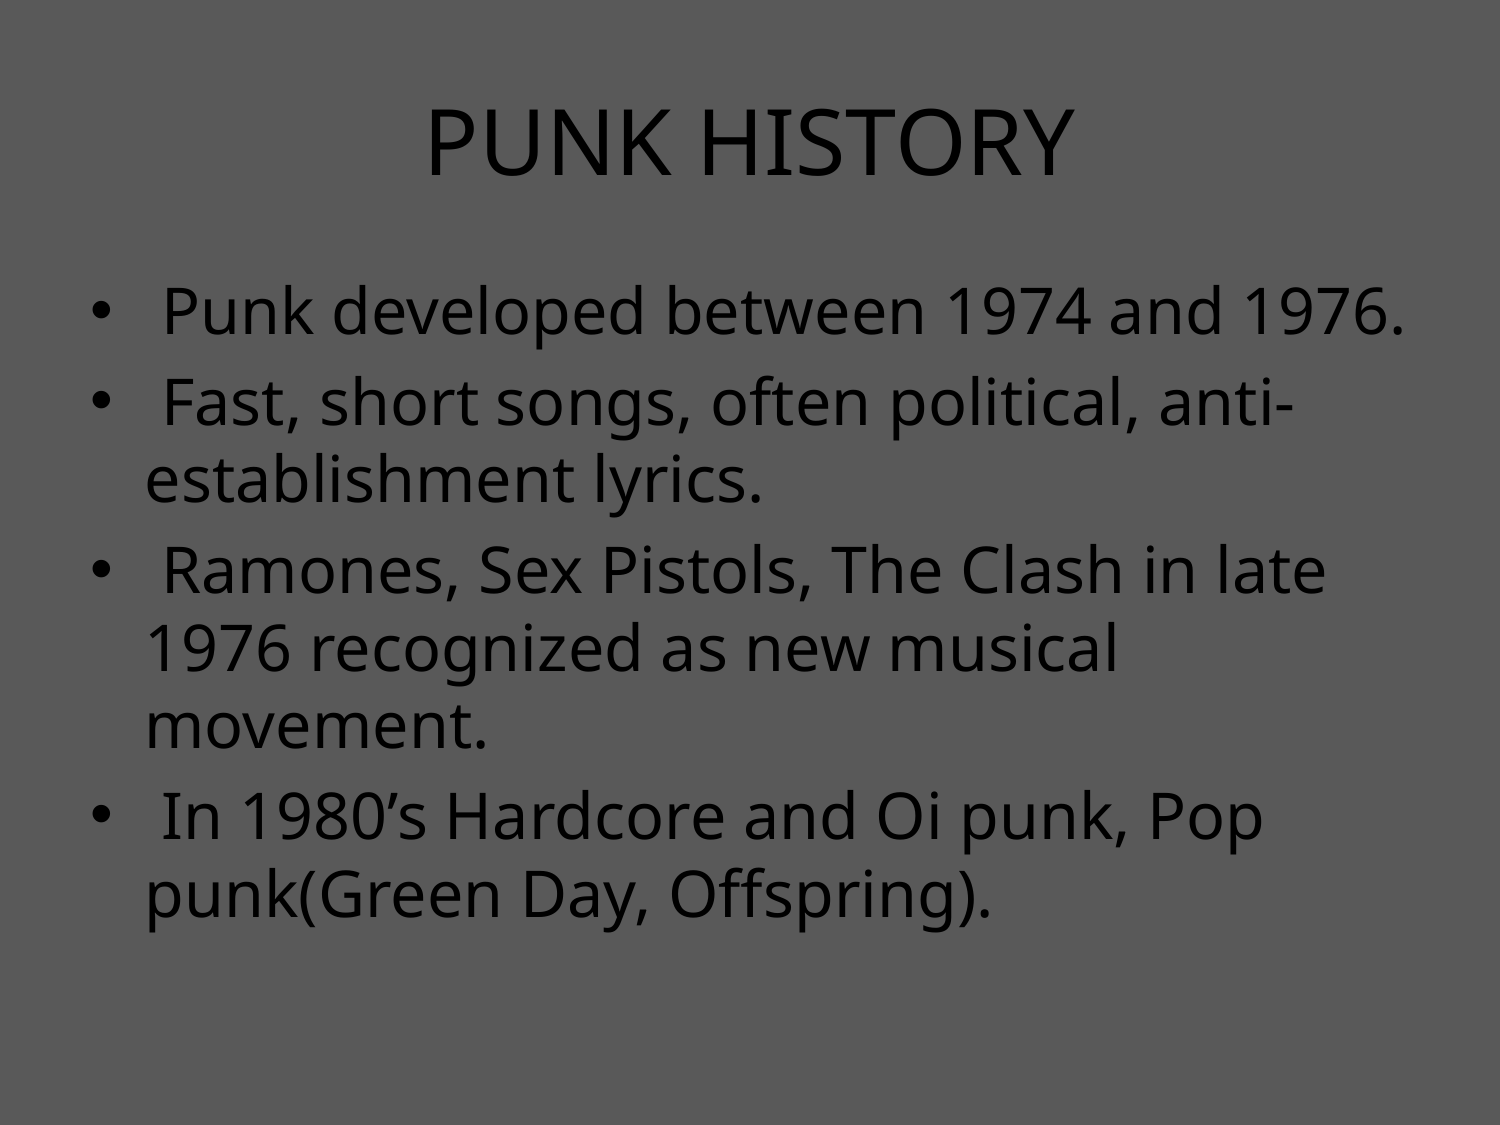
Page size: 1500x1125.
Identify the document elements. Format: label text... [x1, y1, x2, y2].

title PUNK HISTORY [75, 45, 1425, 233]
list Punk developed between 1974 and 1976. Fast, short songs, often political, anti-establishment lyrics. Ramones, Sex Pistols, The Clash in late 1976 recognized as new musical movement. In 1980’s Hardcore and Oi punk, Pop punk(Green Day, Offspring). [75, 262, 1425, 1005]
